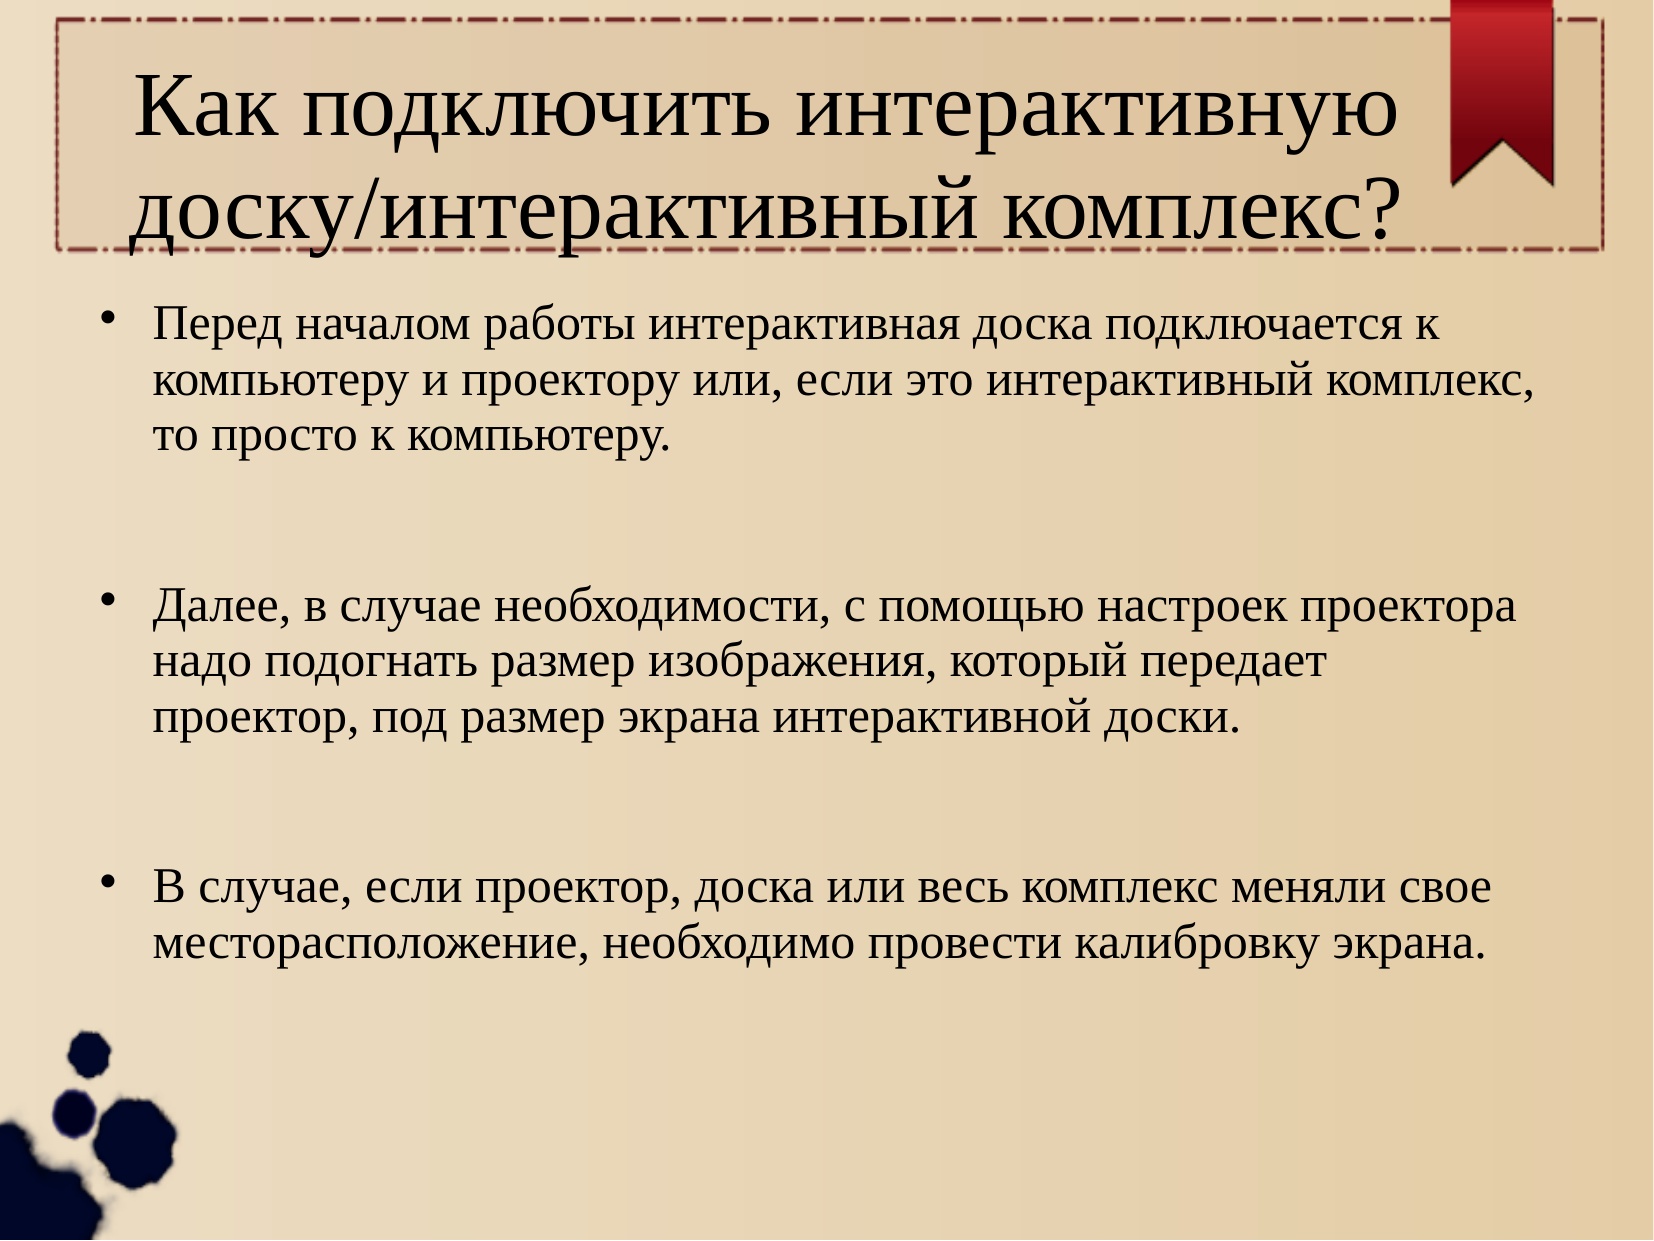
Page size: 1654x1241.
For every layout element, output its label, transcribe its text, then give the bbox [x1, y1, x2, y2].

title Как подключить интерактивную доску/интерактивный комплекс? [82, 47, 1453, 259]
list Перед началом работы интерактивная доска подключается к компьютеру и проектору или, если это интерактивный комплекс, то просто к компьютеру. Далее, в случае необходимости, с помощью настроек проектора надо подогнать размер изображения, который передает проектор, под размер экрана интерактивной доски. В случае, если проектор, доска или весь комплекс меняли свое месторасположение, необходимо провести калибровку экрана. [82, 290, 1538, 1010]
picture [0, 0, 1654, 1240]
